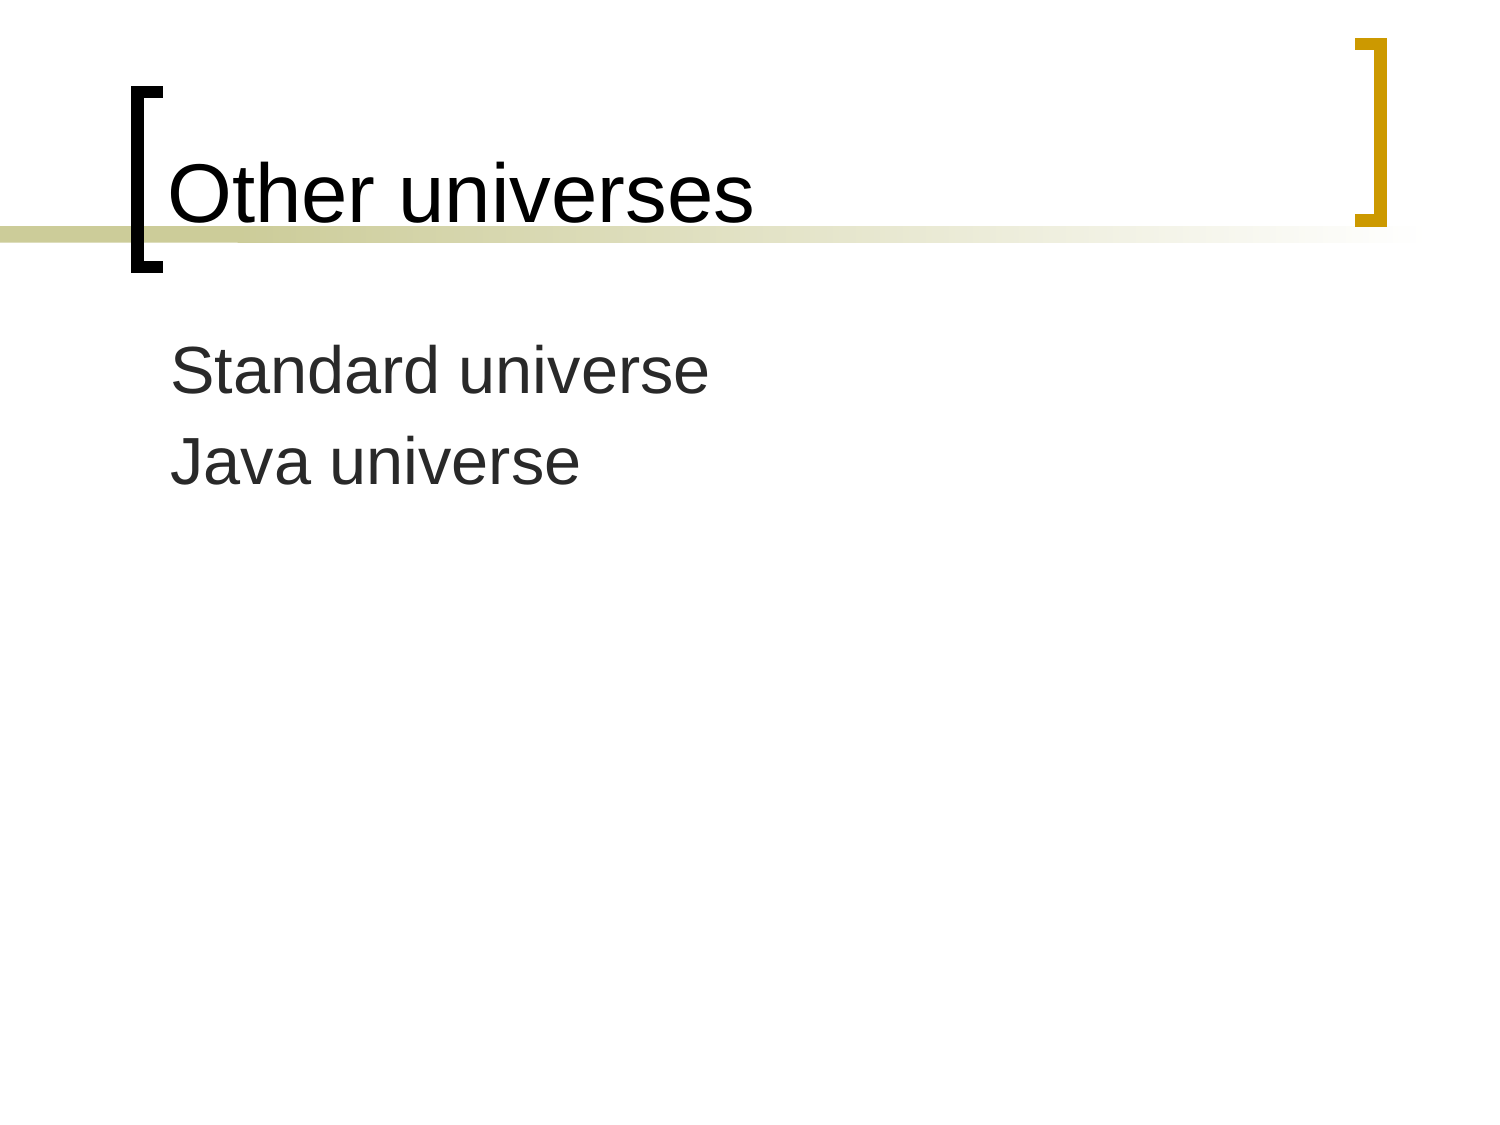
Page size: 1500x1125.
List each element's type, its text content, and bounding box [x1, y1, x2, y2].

list Standard universe Java universe [155, 324, 1413, 1001]
title Other universes [152, 15, 1328, 248]
